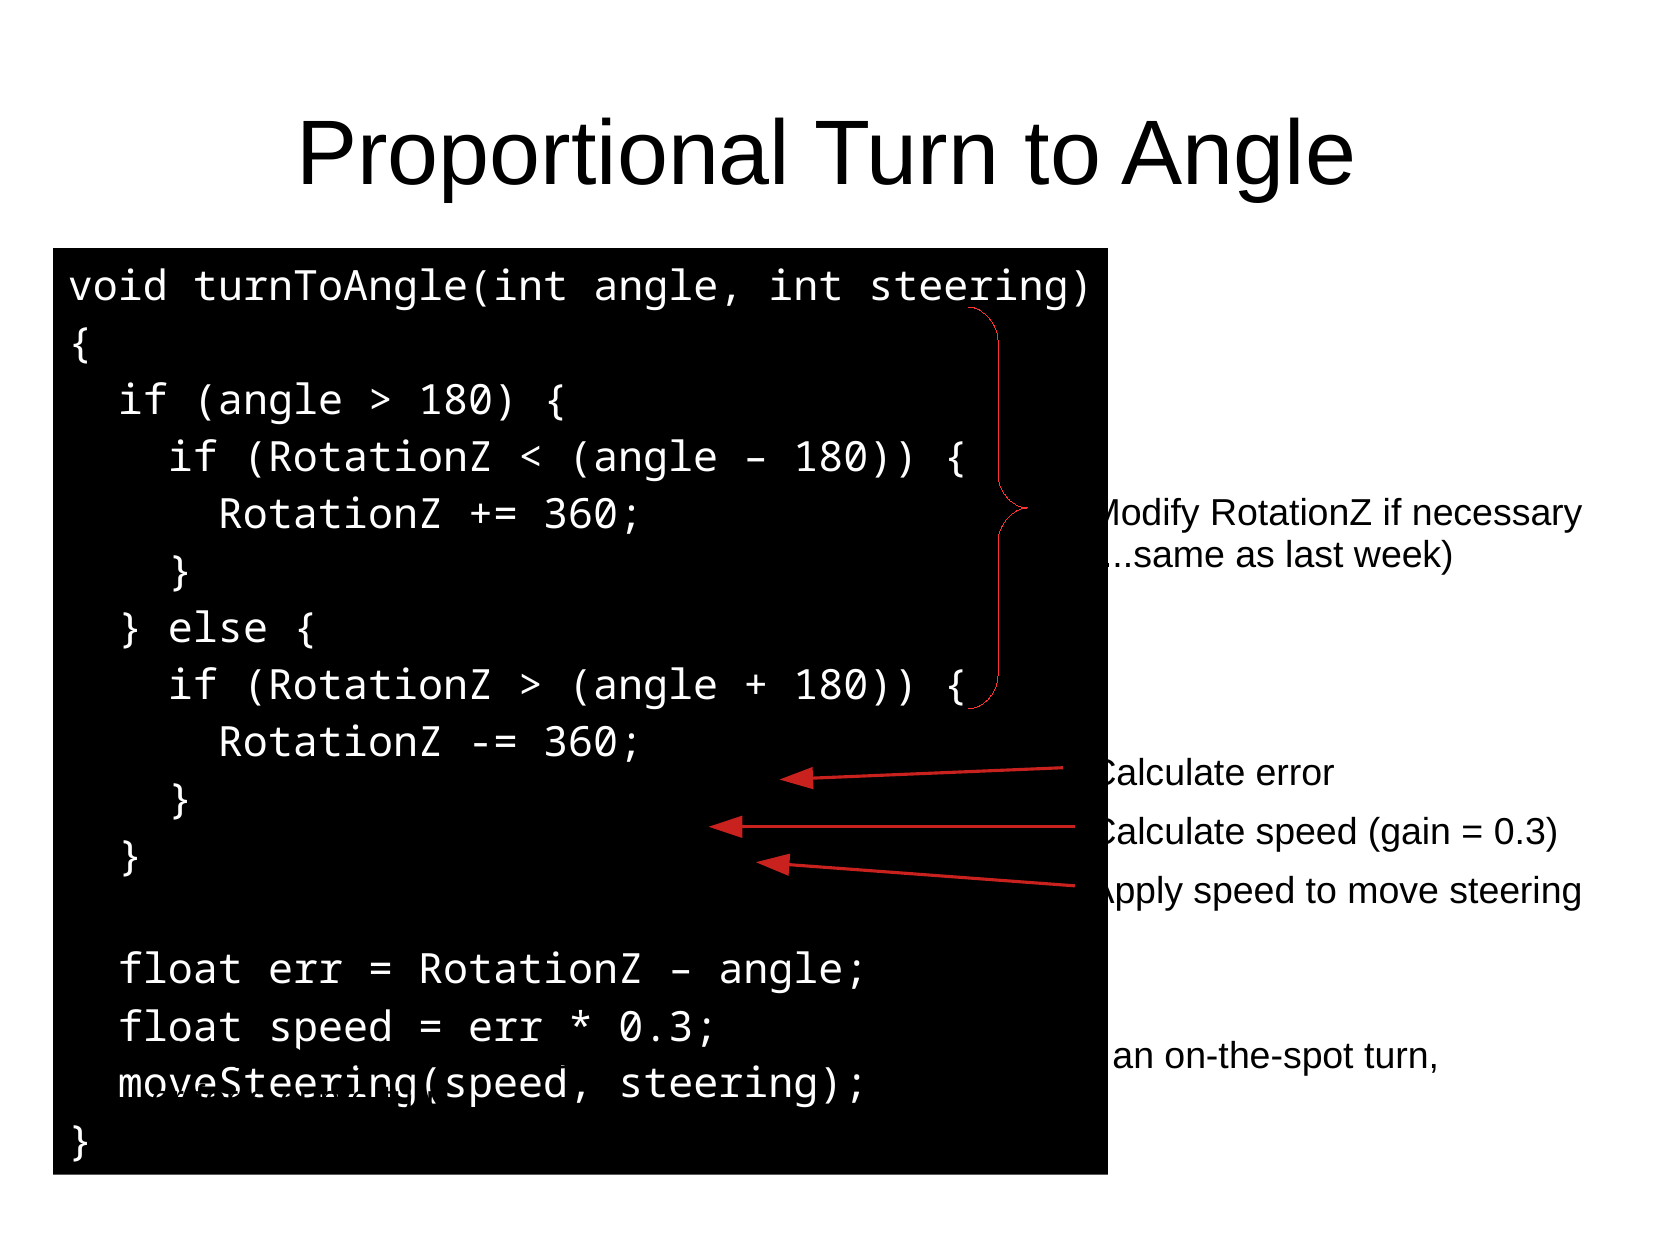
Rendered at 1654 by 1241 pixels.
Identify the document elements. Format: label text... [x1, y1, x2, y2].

title Proportional Turn to Angle [82, 49, 1571, 257]
text_box Calculate error [1074, 744, 1598, 801]
text_box This function lets us set steering, so that we can use it for an on-the-spot turn, or for a curve turn. [136, 1027, 1477, 1127]
text_box Modify RotationZ if necessary (...same as last week) [1074, 484, 1598, 584]
text_box Apply speed to move steering [1074, 862, 1598, 920]
text_box Calculate speed (gain = 0.3) [1074, 803, 1598, 861]
text_box void turnToAngle(int angle, int steering) { if (angle > 180) { if (RotationZ < (angle – 180)) { RotationZ += 360; } } else { if (RotationZ > (angle + 180)) { RotationZ -= 360; } } float err = RotationZ – angle; float speed = err * 0.3; moveSteering(speed, steering); } [53, 248, 944, 957]
